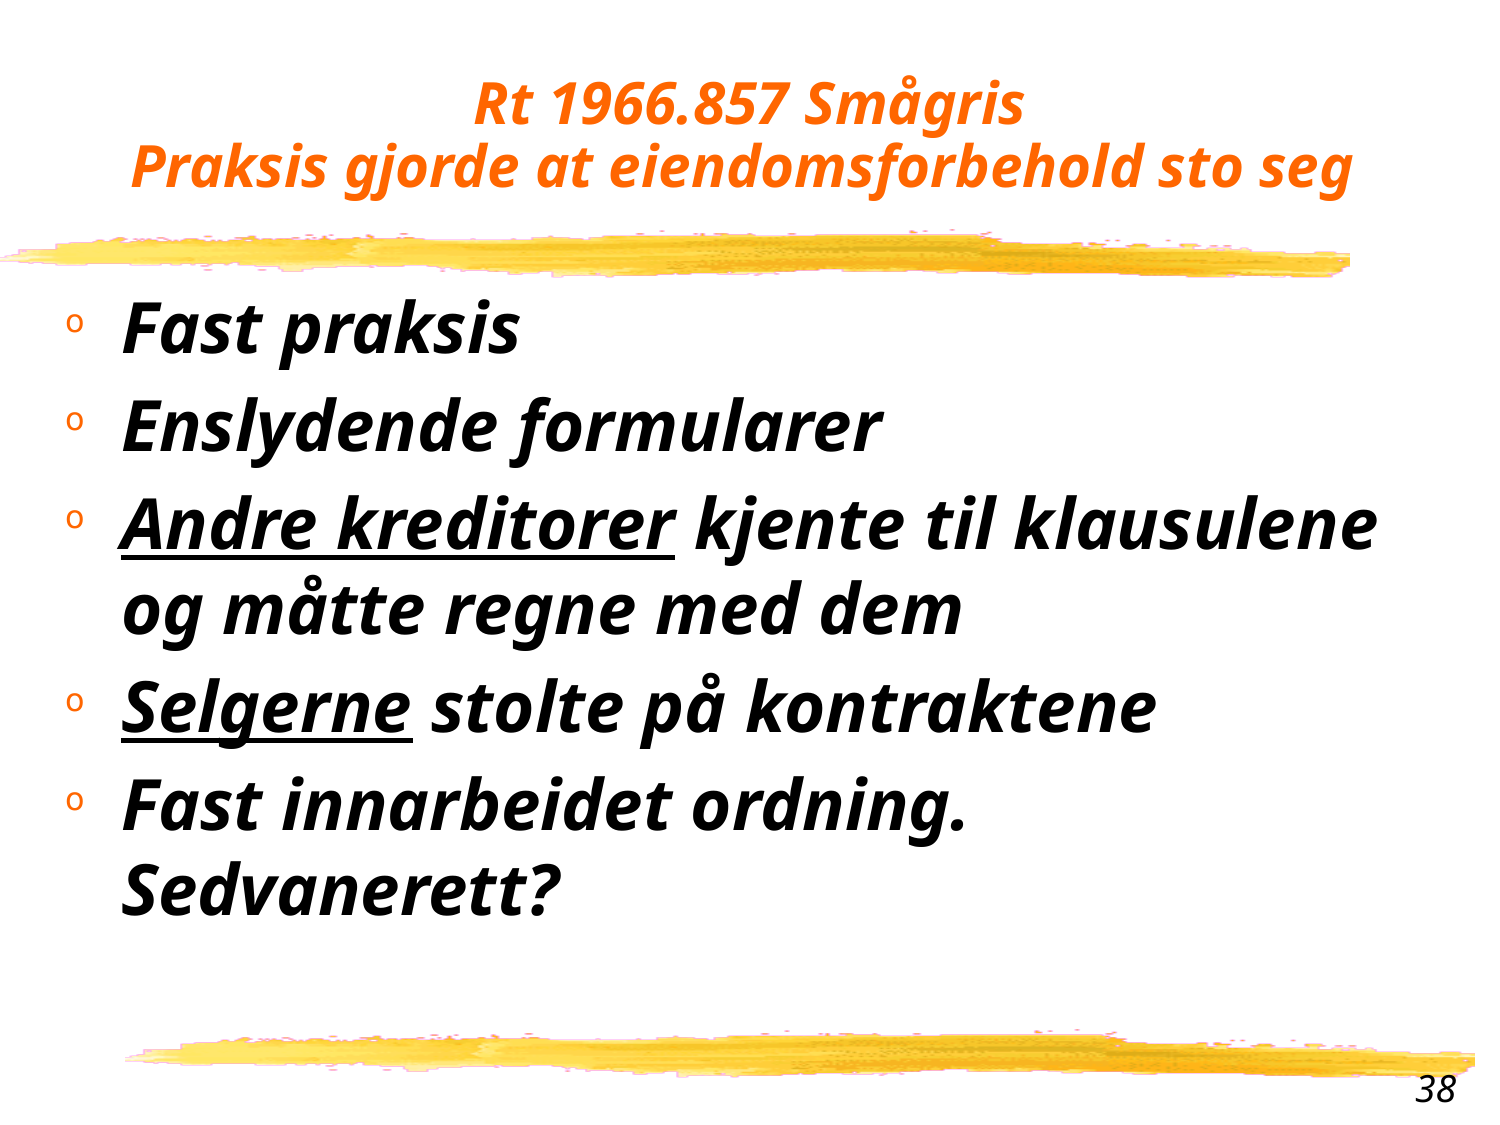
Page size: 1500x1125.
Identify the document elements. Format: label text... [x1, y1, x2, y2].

list Fast praksis Enslydende formularer Andre kreditorer kjente til klausulene og måtte regne med dem Selgerne stolte på kontraktene Fast innarbeidet ordning. Sedvanerett? [50, 275, 1435, 979]
title Rt 1966.857 Smågris Praksis gjorde at eiendomsforbehold sto seg [91, 36, 1409, 239]
picture [125, 1024, 1475, 1088]
picture [0, 224, 1350, 288]
slide_number <number> [1400, 1050, 1500, 1125]
